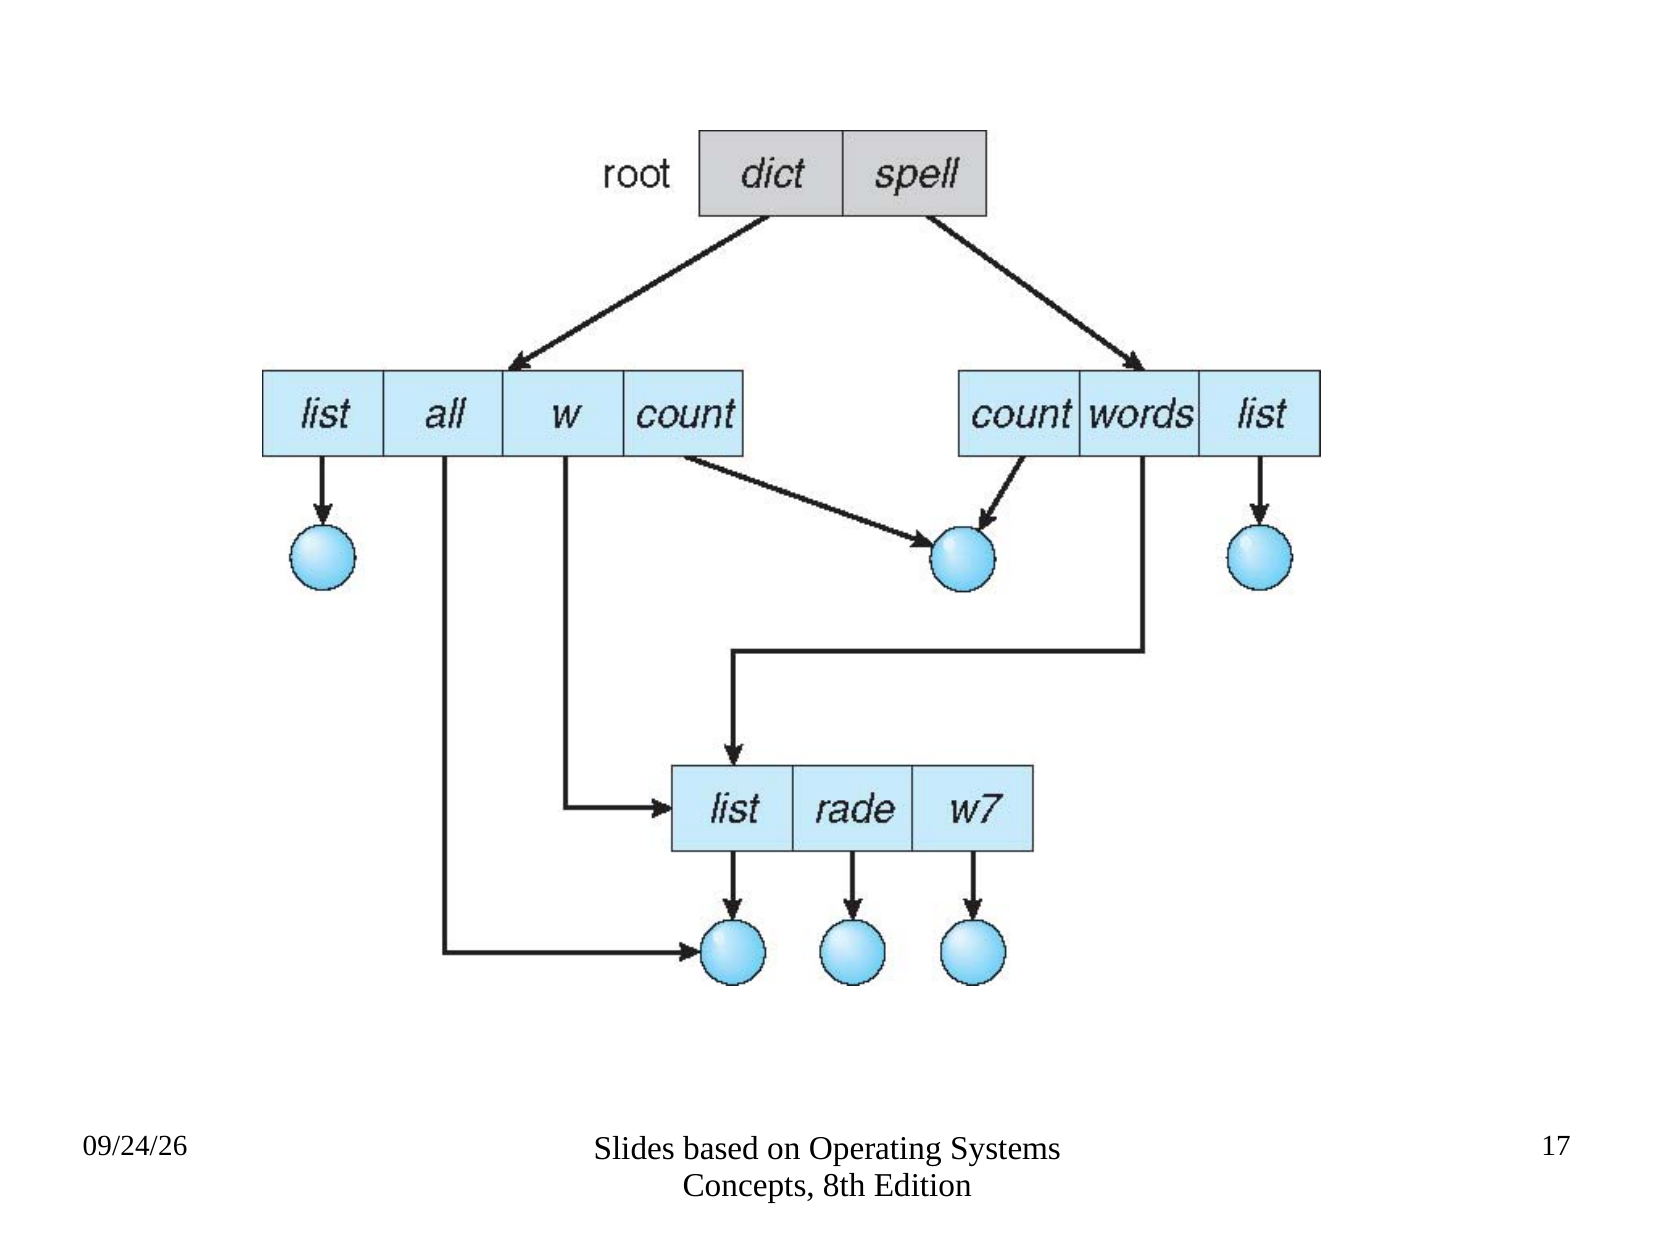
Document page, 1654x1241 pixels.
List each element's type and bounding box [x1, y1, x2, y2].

picture [262, 130, 1321, 986]
